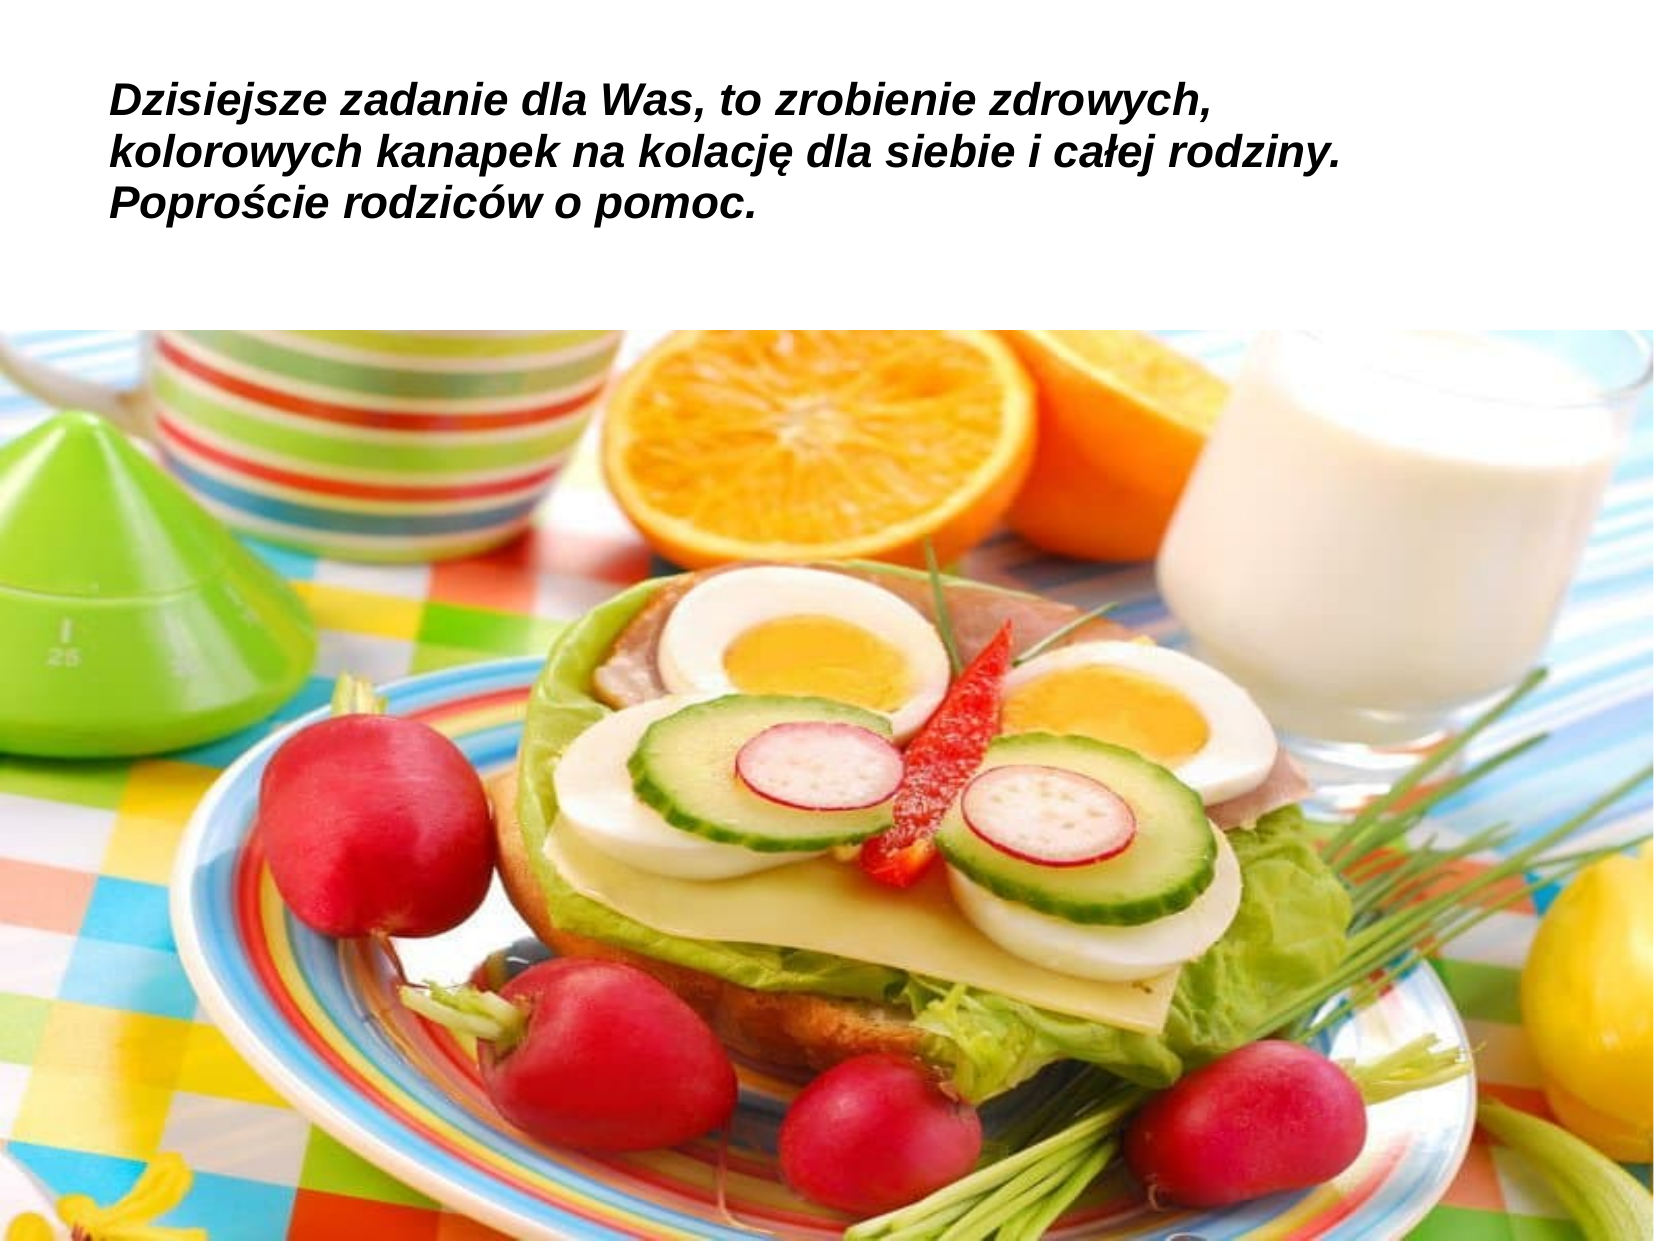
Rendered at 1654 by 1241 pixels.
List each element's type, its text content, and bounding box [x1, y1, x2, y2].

picture [0, 330, 1654, 1241]
text_box Dzisiejsze zadanie dla Was, to zrobienie zdrowych, kolorowych kanapek na kolację dla siebie i całej rodziny. Poproście rodziców o pomoc. [94, 66, 1382, 330]
